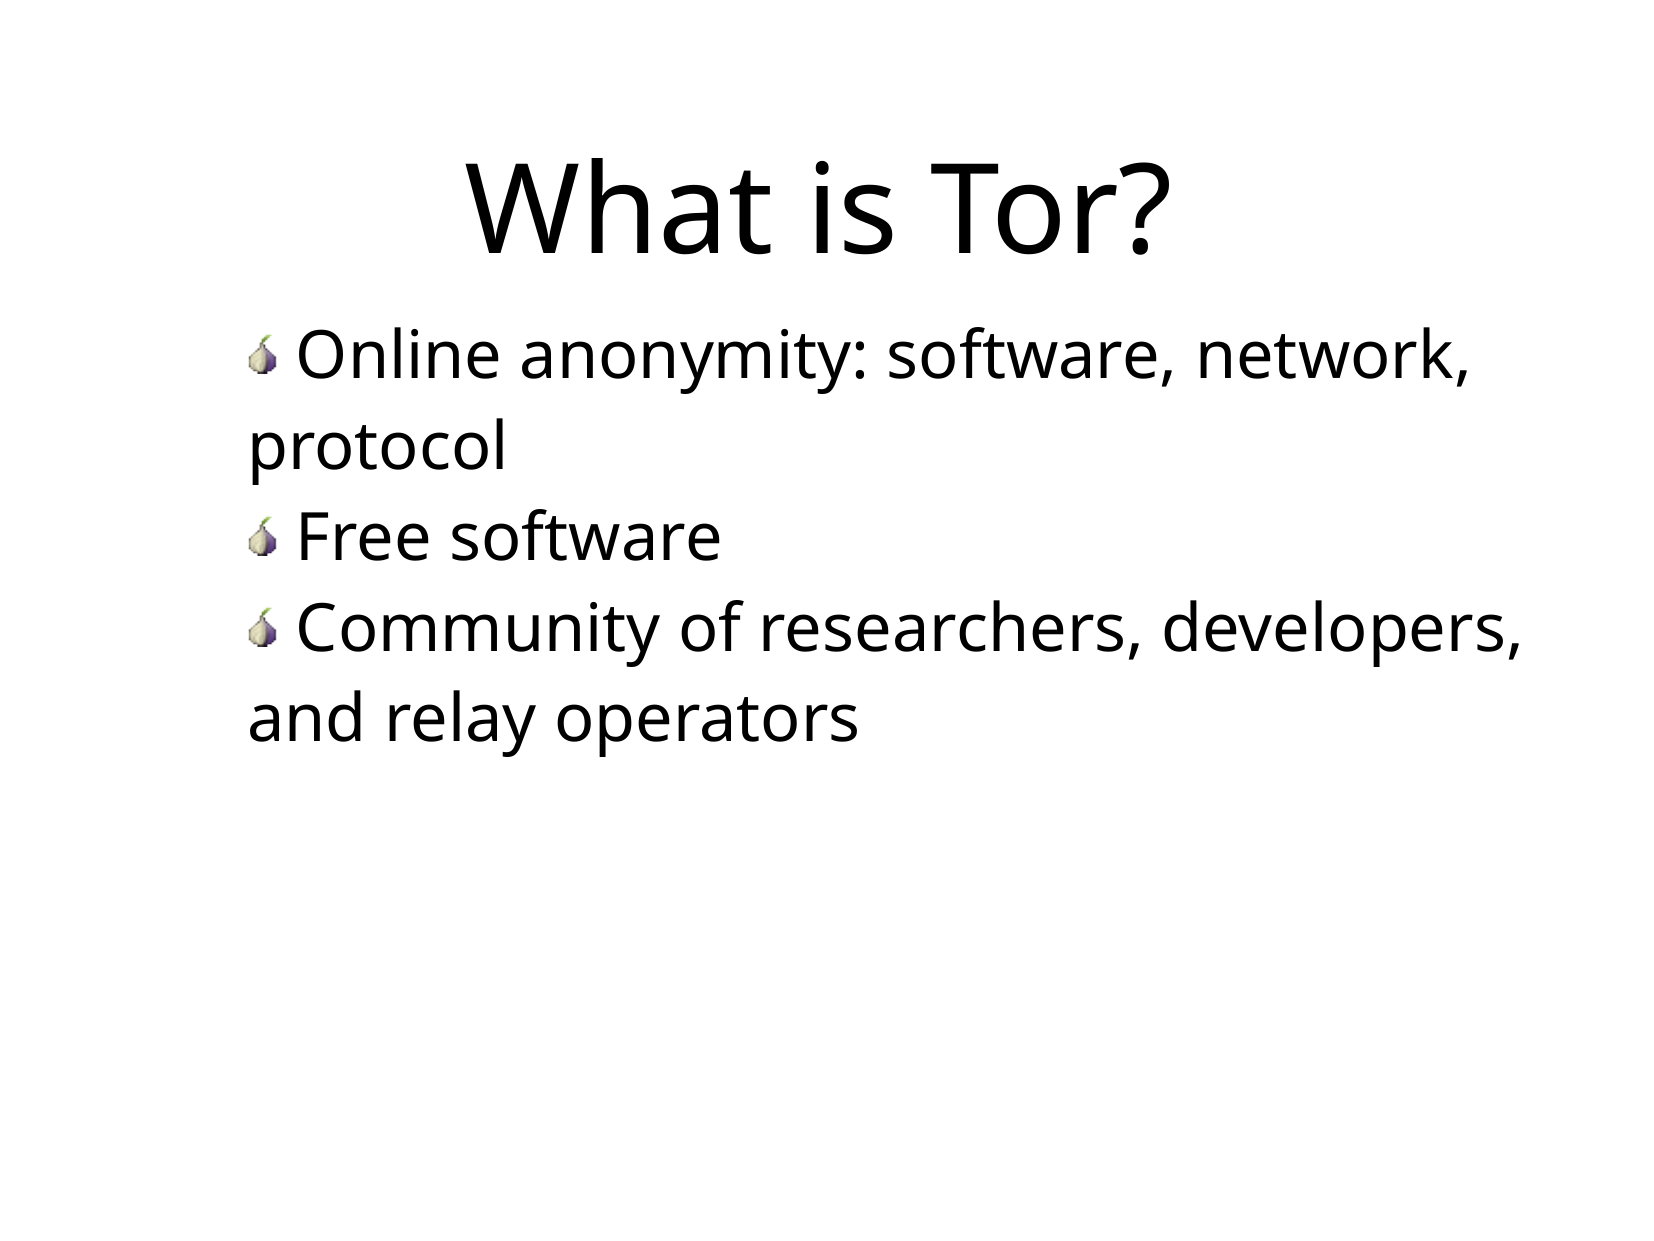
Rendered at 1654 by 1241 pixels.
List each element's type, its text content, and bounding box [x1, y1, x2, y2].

text_box What is Tor? [450, 112, 1238, 300]
text_box Online anonymity: software, network, protocol Free software Community of researchers, developers, and relay operators [232, 300, 1463, 697]
